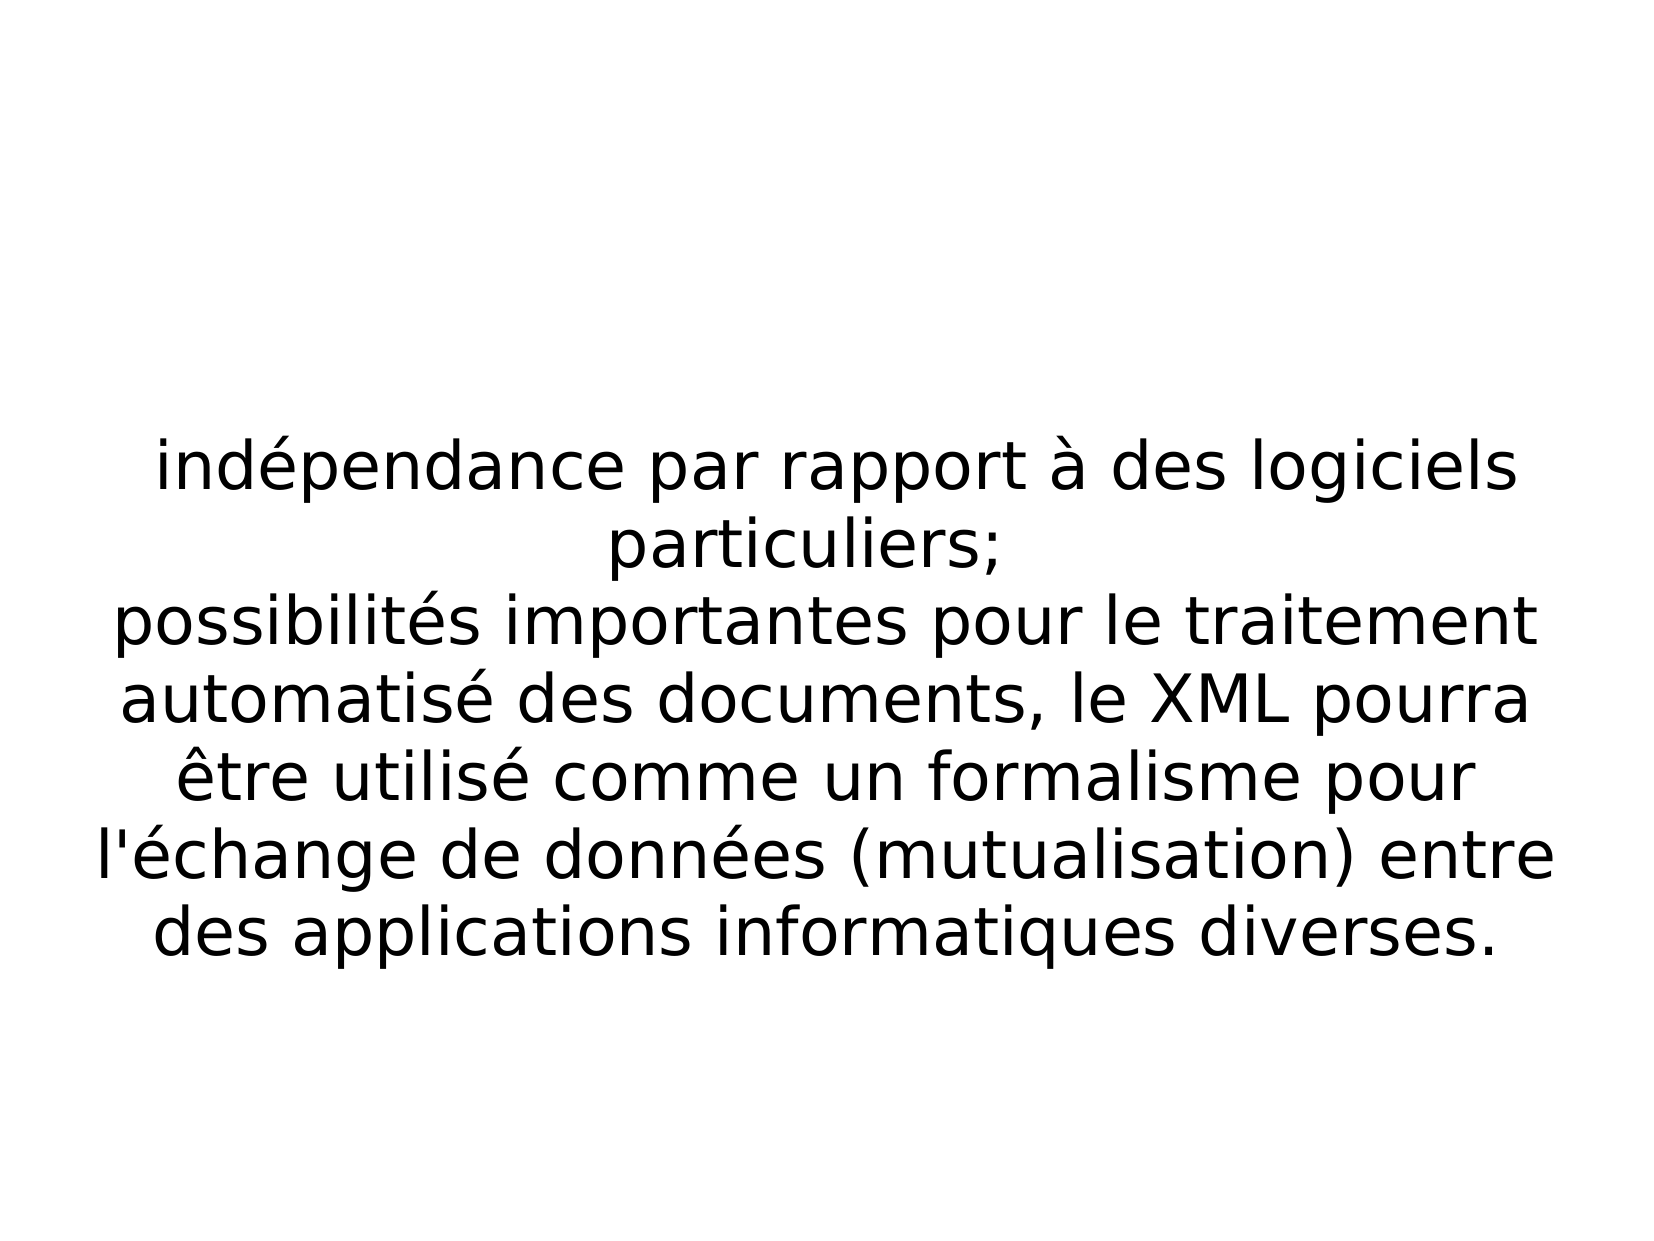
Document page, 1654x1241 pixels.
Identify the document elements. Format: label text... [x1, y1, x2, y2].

subtitle indépendance par rapport à des logiciels particuliers; possibilités importantes pour le traitement automatisé des documents, le XML pourra être utilisé comme un formalisme pour l'échange de données (mutualisation) entre des applications informatiques diverses. [82, 290, 1571, 1109]
